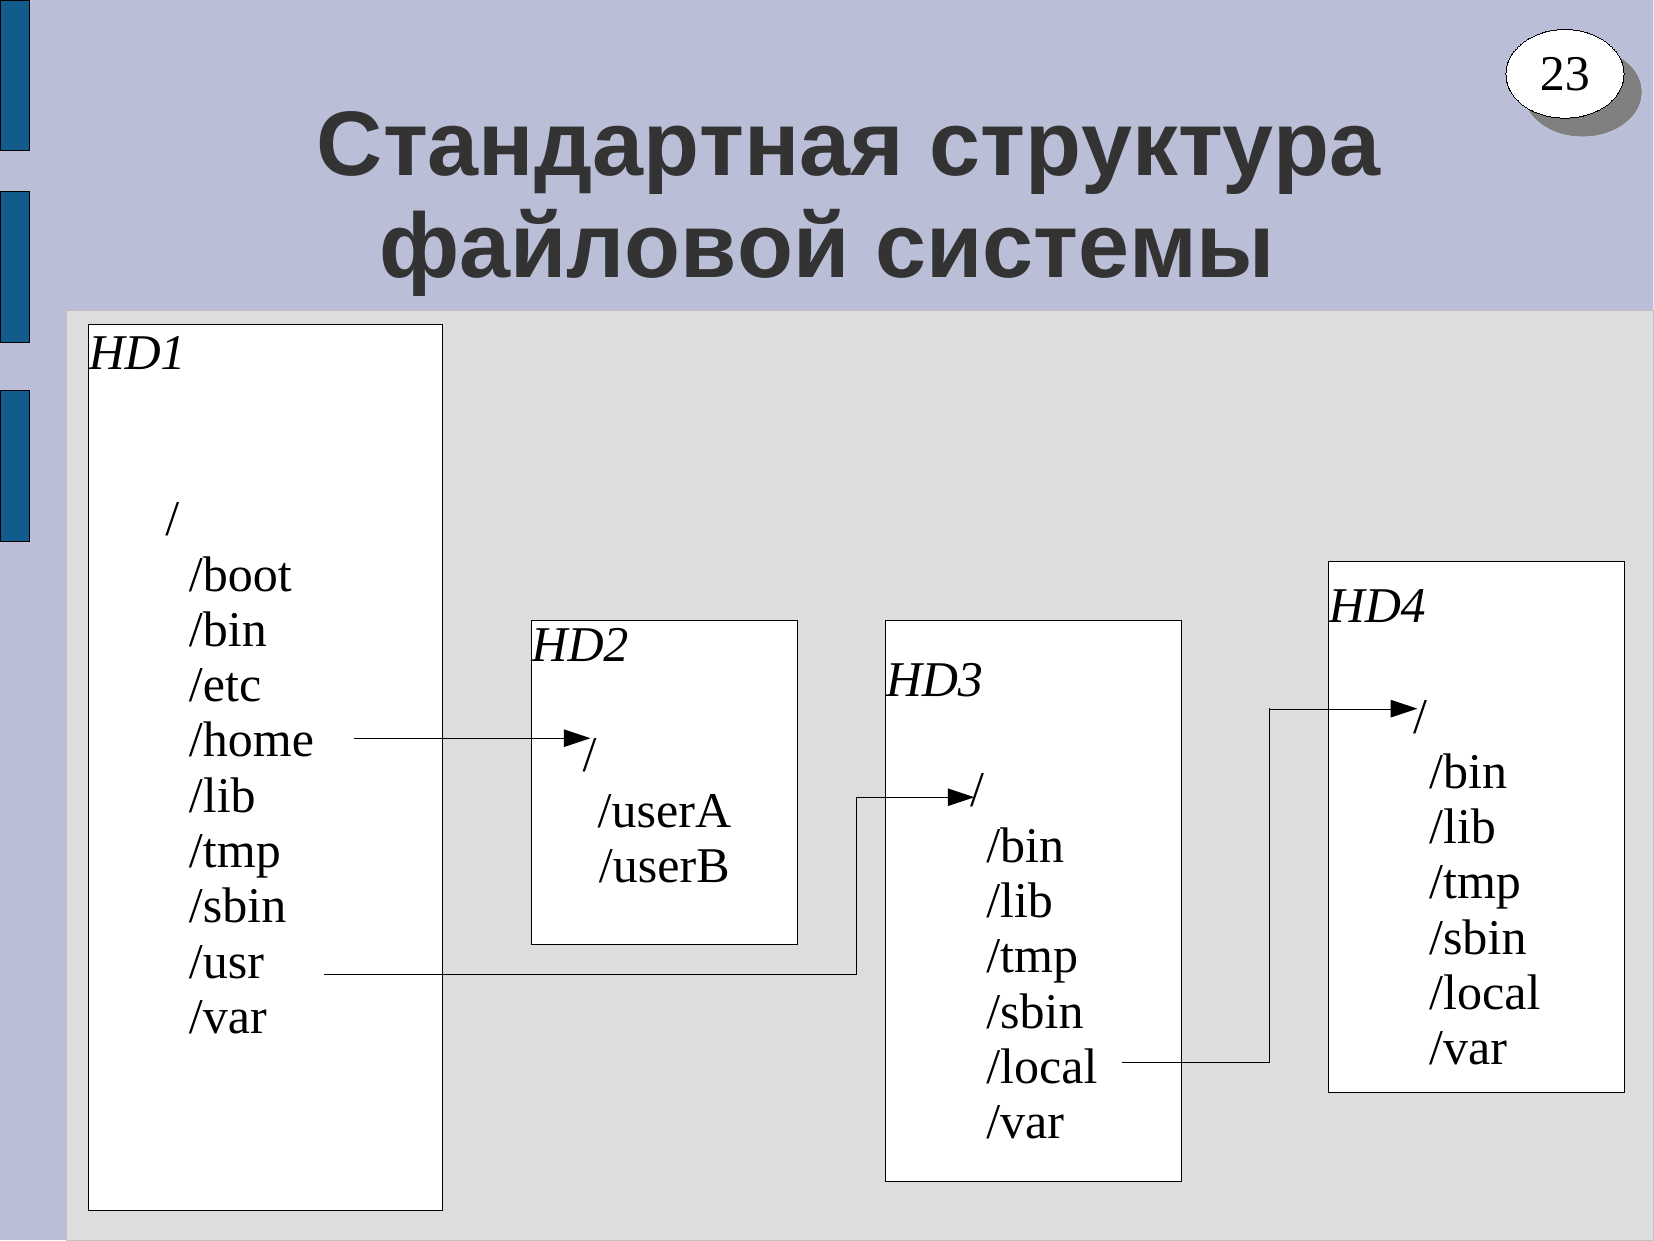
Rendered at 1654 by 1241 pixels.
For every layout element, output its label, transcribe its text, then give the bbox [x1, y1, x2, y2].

text_box HD2 / /userA /userB [531, 620, 798, 945]
text_box HD4 / /bin /lib /tmp /sbin /local /var [1328, 561, 1625, 1093]
text_box HD1 / /boot /bin /etc /home /lib /tmp /sbin /usr /var [88, 324, 443, 1211]
text_box 23 [1505, 29, 1625, 119]
text_box HD3 / /bin /lib /tmp /sbin /local /var [885, 620, 1182, 1182]
title Cтандартная структура файловой системы [121, 87, 1534, 302]
